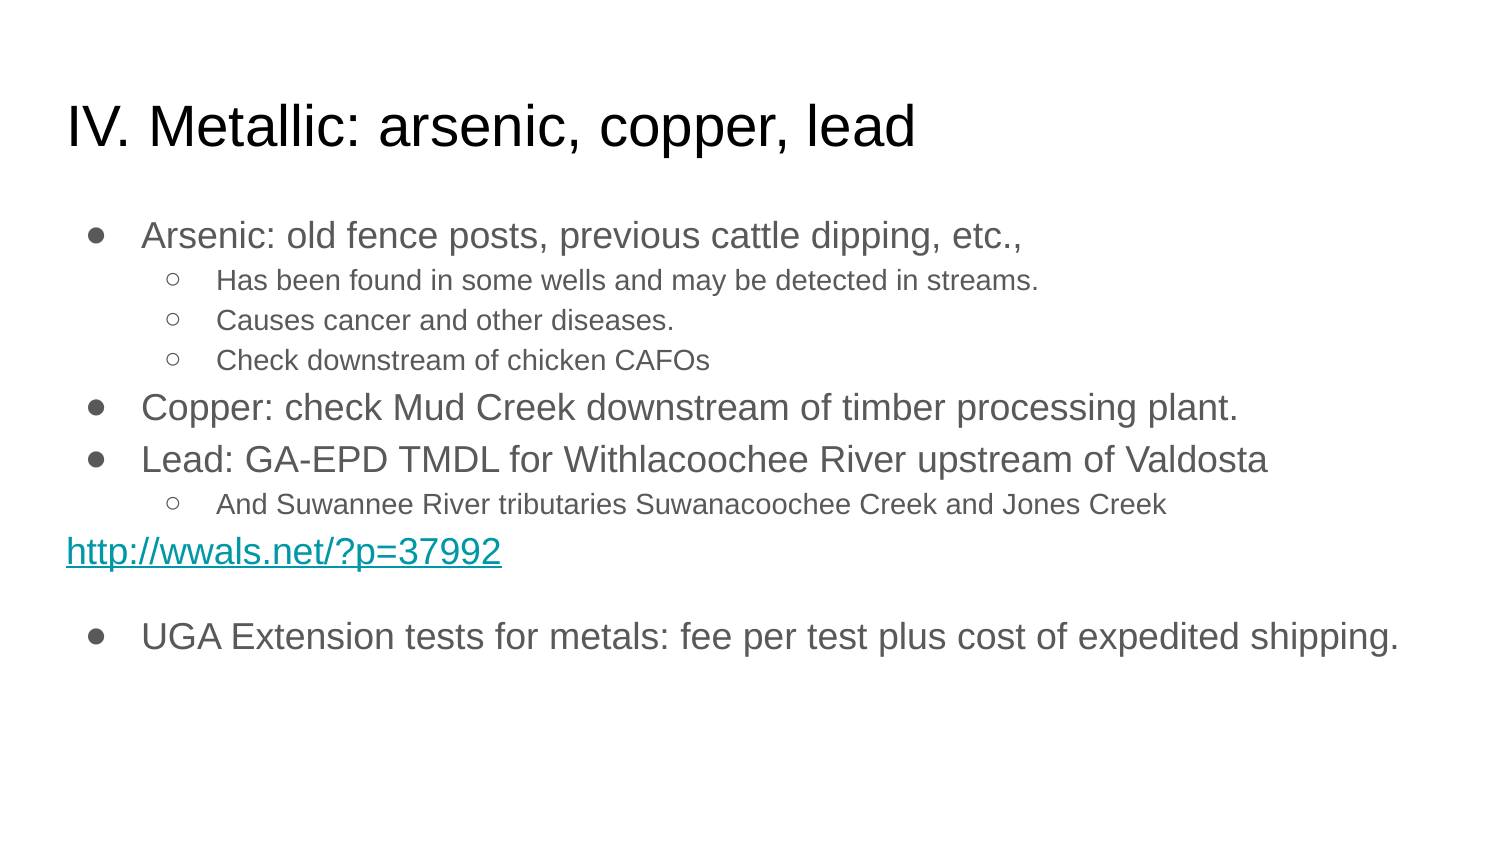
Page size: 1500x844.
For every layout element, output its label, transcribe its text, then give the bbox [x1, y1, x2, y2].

list Arsenic: old fence posts, previous cattle dipping, etc., Has been found in some wells and may be detected in streams. Causes cancer and other diseases. Check downstream of chicken CAFOs Copper: check Mud Creek downstream of timber processing plant. Lead: GA-EPD TMDL for Withlacoochee River upstream of Valdosta And Suwannee River tributaries Suwanacoochee Creek and Jones Creek http://wwals.net/?p=37992 UGA Extension tests for metals: fee per test plus cost of expedited shipping. [51, 189, 1449, 750]
title IV. Metallic: arsenic, copper, lead [51, 72, 1449, 167]
